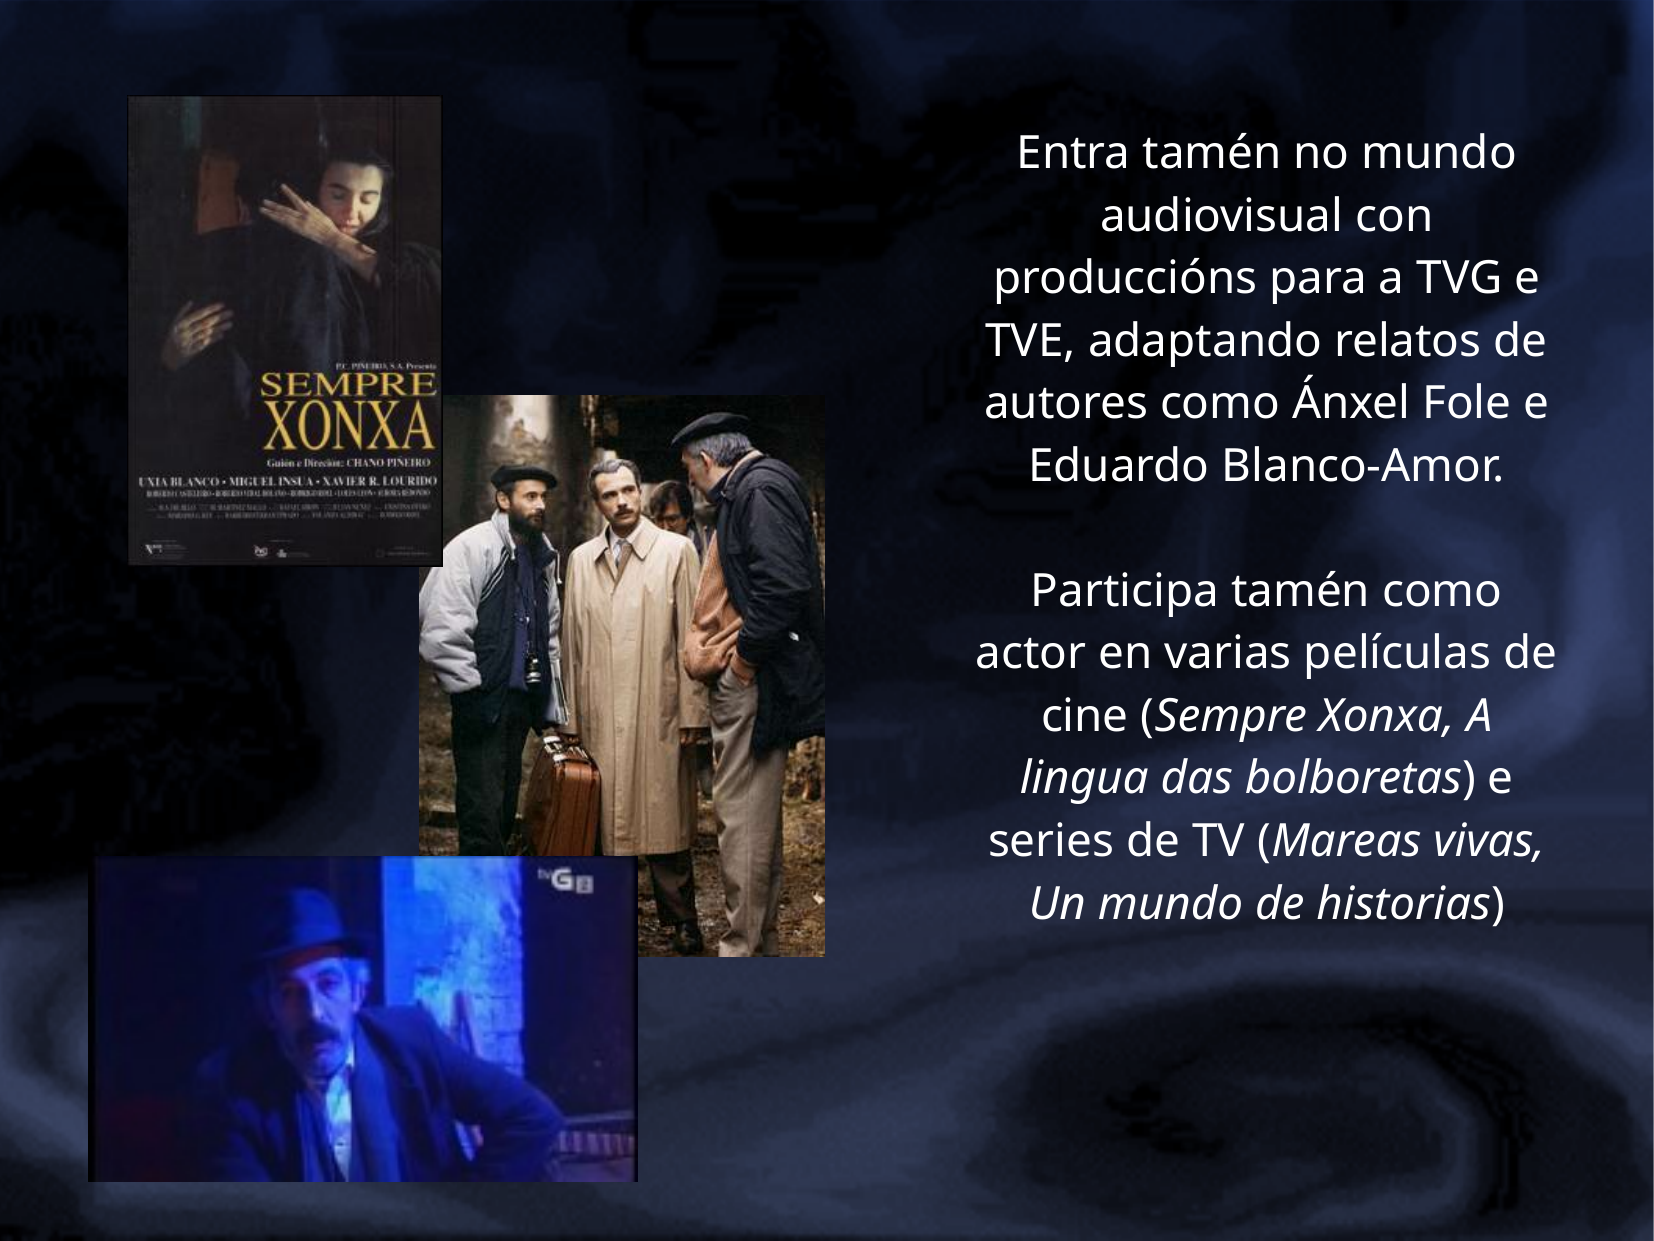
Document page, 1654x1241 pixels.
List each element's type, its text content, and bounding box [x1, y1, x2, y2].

text_box Entra tamén no mundo audiovisual con produccións para a TVG e TVE, adaptando relatos de autores como Ánxel Fole e Eduardo Blanco-Amor. Participa tamén como actor en varias películas de cine (Sempre Xonxa, A lingua das bolboretas) e series de TV (Mareas vivas, Un mundo de historias) [956, 112, 1577, 1159]
picture [0, 0, 1654, 1241]
